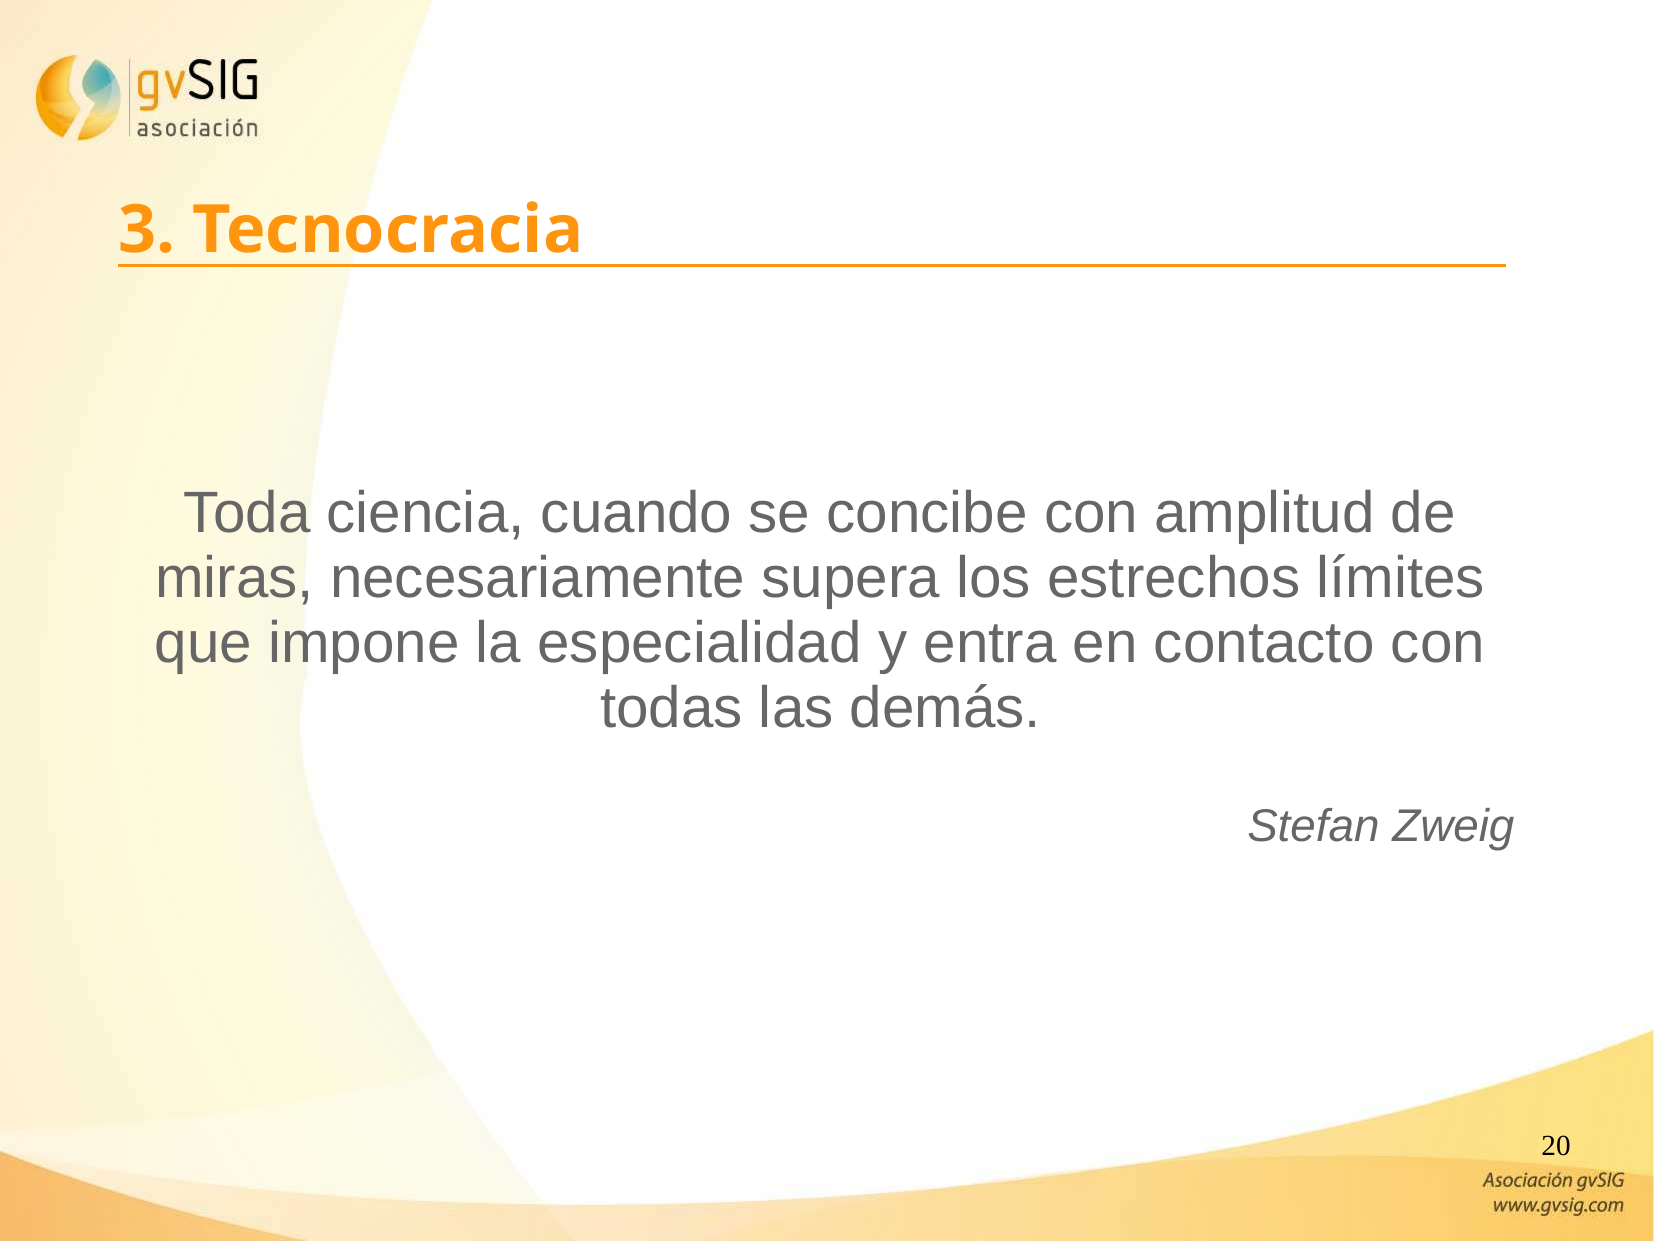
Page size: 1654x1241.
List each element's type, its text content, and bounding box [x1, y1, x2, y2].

title 3. Tecnocracia [118, 177, 1607, 276]
text_box Toda ciencia, cuando se concibe con amplitud de miras, necesariamente supera los estrechos límites que impone la especialidad y entra en contacto con todas las demás. Stefan Zweig [112, 378, 1530, 943]
picture [0, 0, 1654, 1241]
